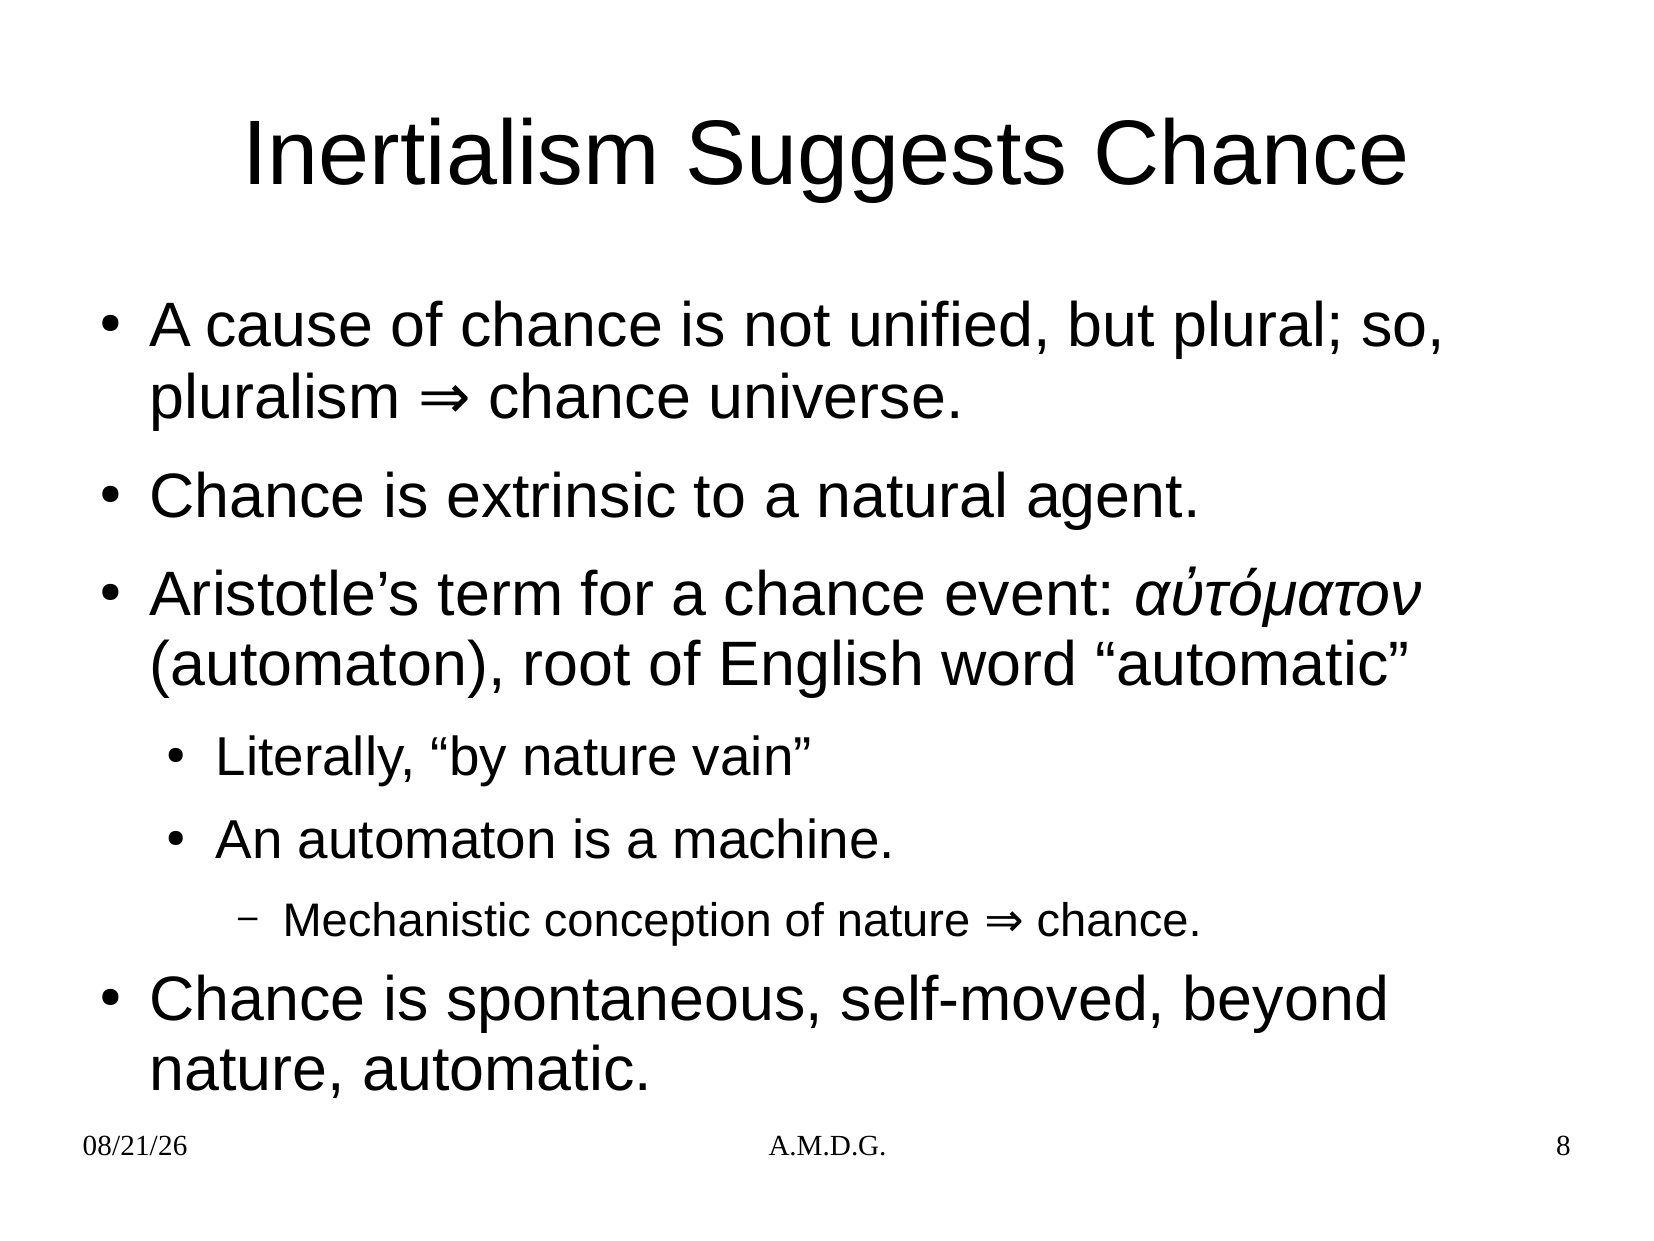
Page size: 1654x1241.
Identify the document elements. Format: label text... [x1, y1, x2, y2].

title Inertialism Suggests Chance [82, 49, 1571, 257]
list A cause of chance is not unified, but plural; so, pluralism ⇒ chance universe. Chance is extrinsic to a natural agent. Aristotle’s term for a chance event: αὐτόματον (automaton), root of English word “automatic” Literally, “by nature vain” An automaton is a machine. Mechanistic conception of nature ⇒ chance. Chance is spontaneous, self-moved, beyond nature, automatic. [82, 290, 1571, 1109]
